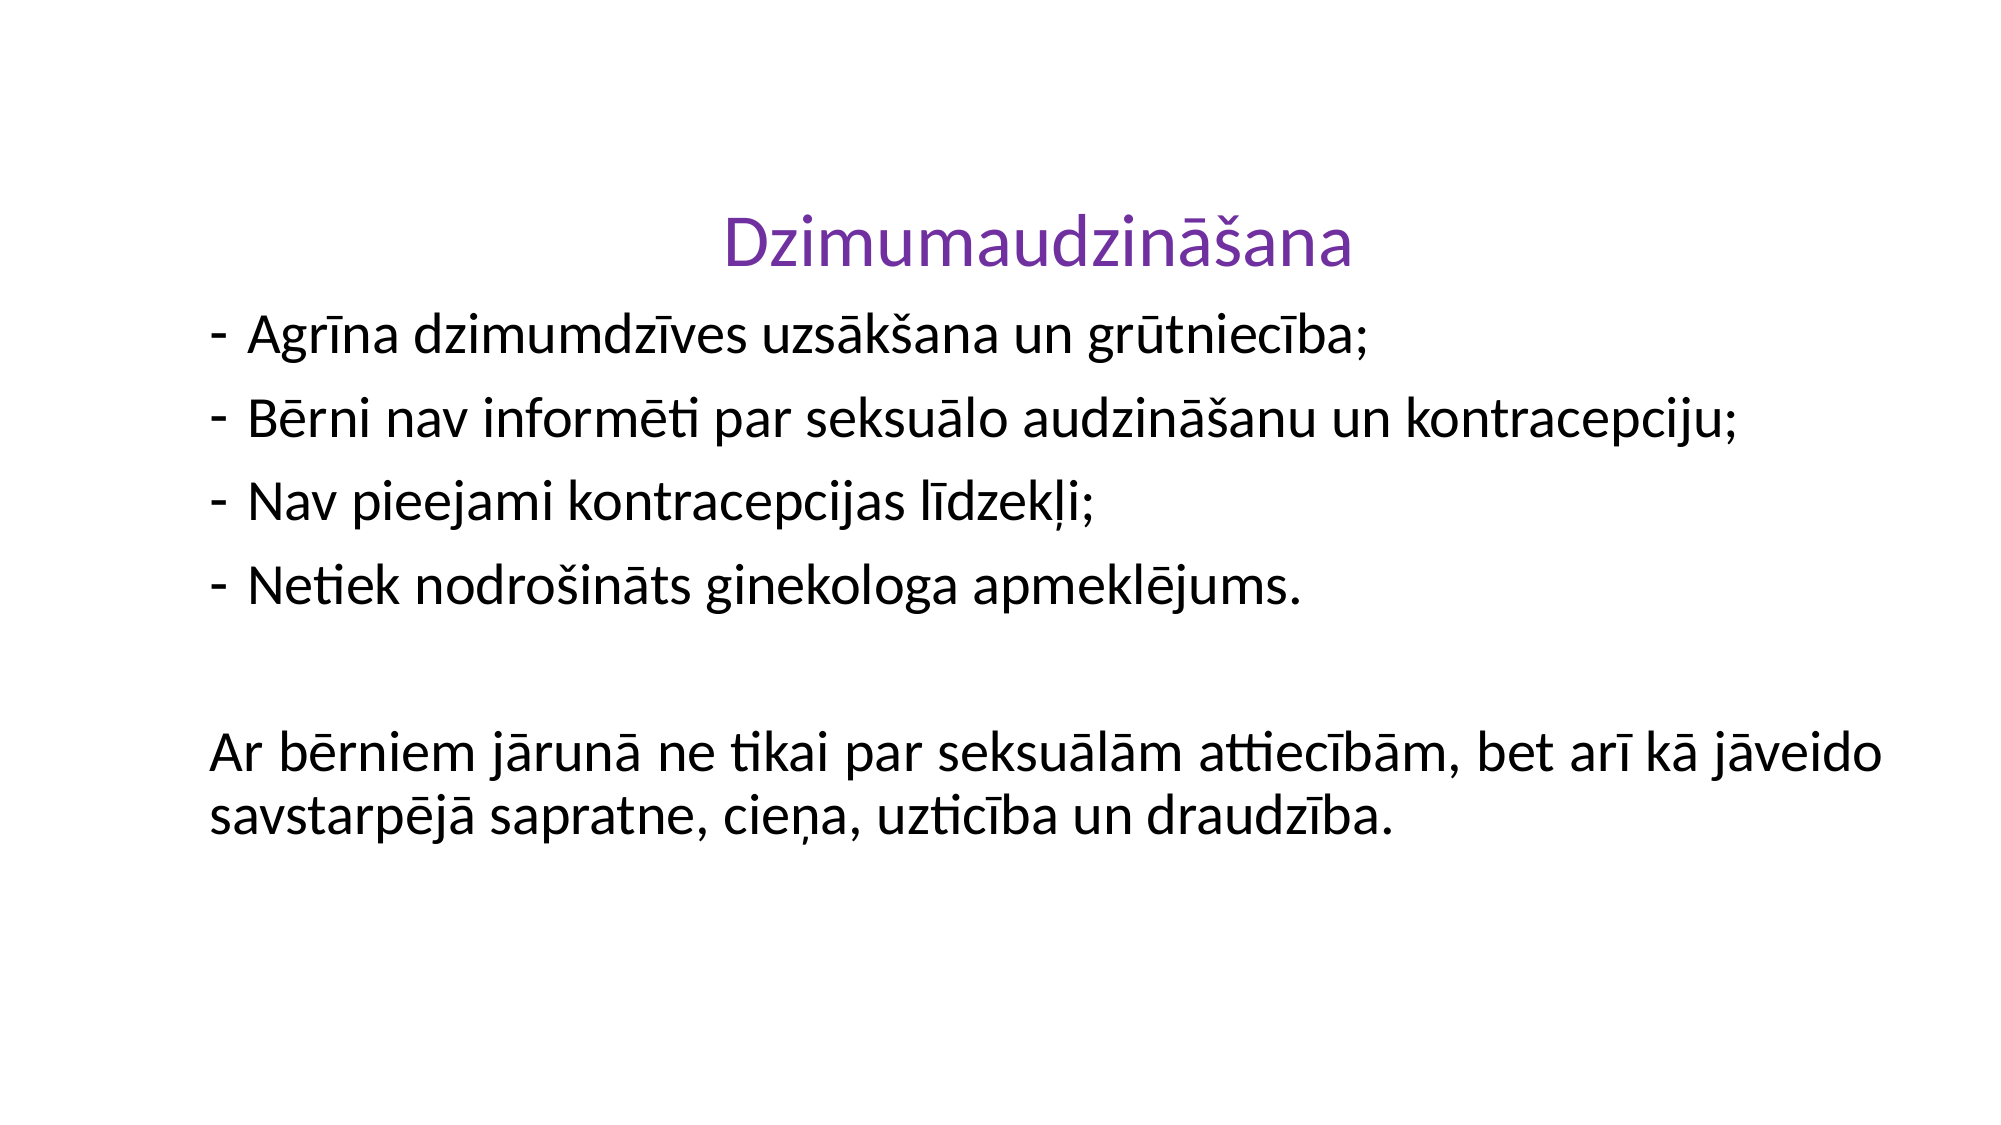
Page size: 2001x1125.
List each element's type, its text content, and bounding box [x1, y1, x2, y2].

list Dzimumaudzināšana Agrīna dzimumdzīves uzsākšana un grūtniecība; Bērni nav informēti par seksuālo audzināšanu un kontracepciju; Nav pieejami kontracepcijas līdzekļi; Netiek nodrošināts ginekologa apmeklējums. Ar bērniem jārunā ne tikai par seksuālām attiecībām, bet arī kā jāveido savstarpējā sapratne, cieņa, uzticība un draudzība. [194, 193, 1920, 1069]
